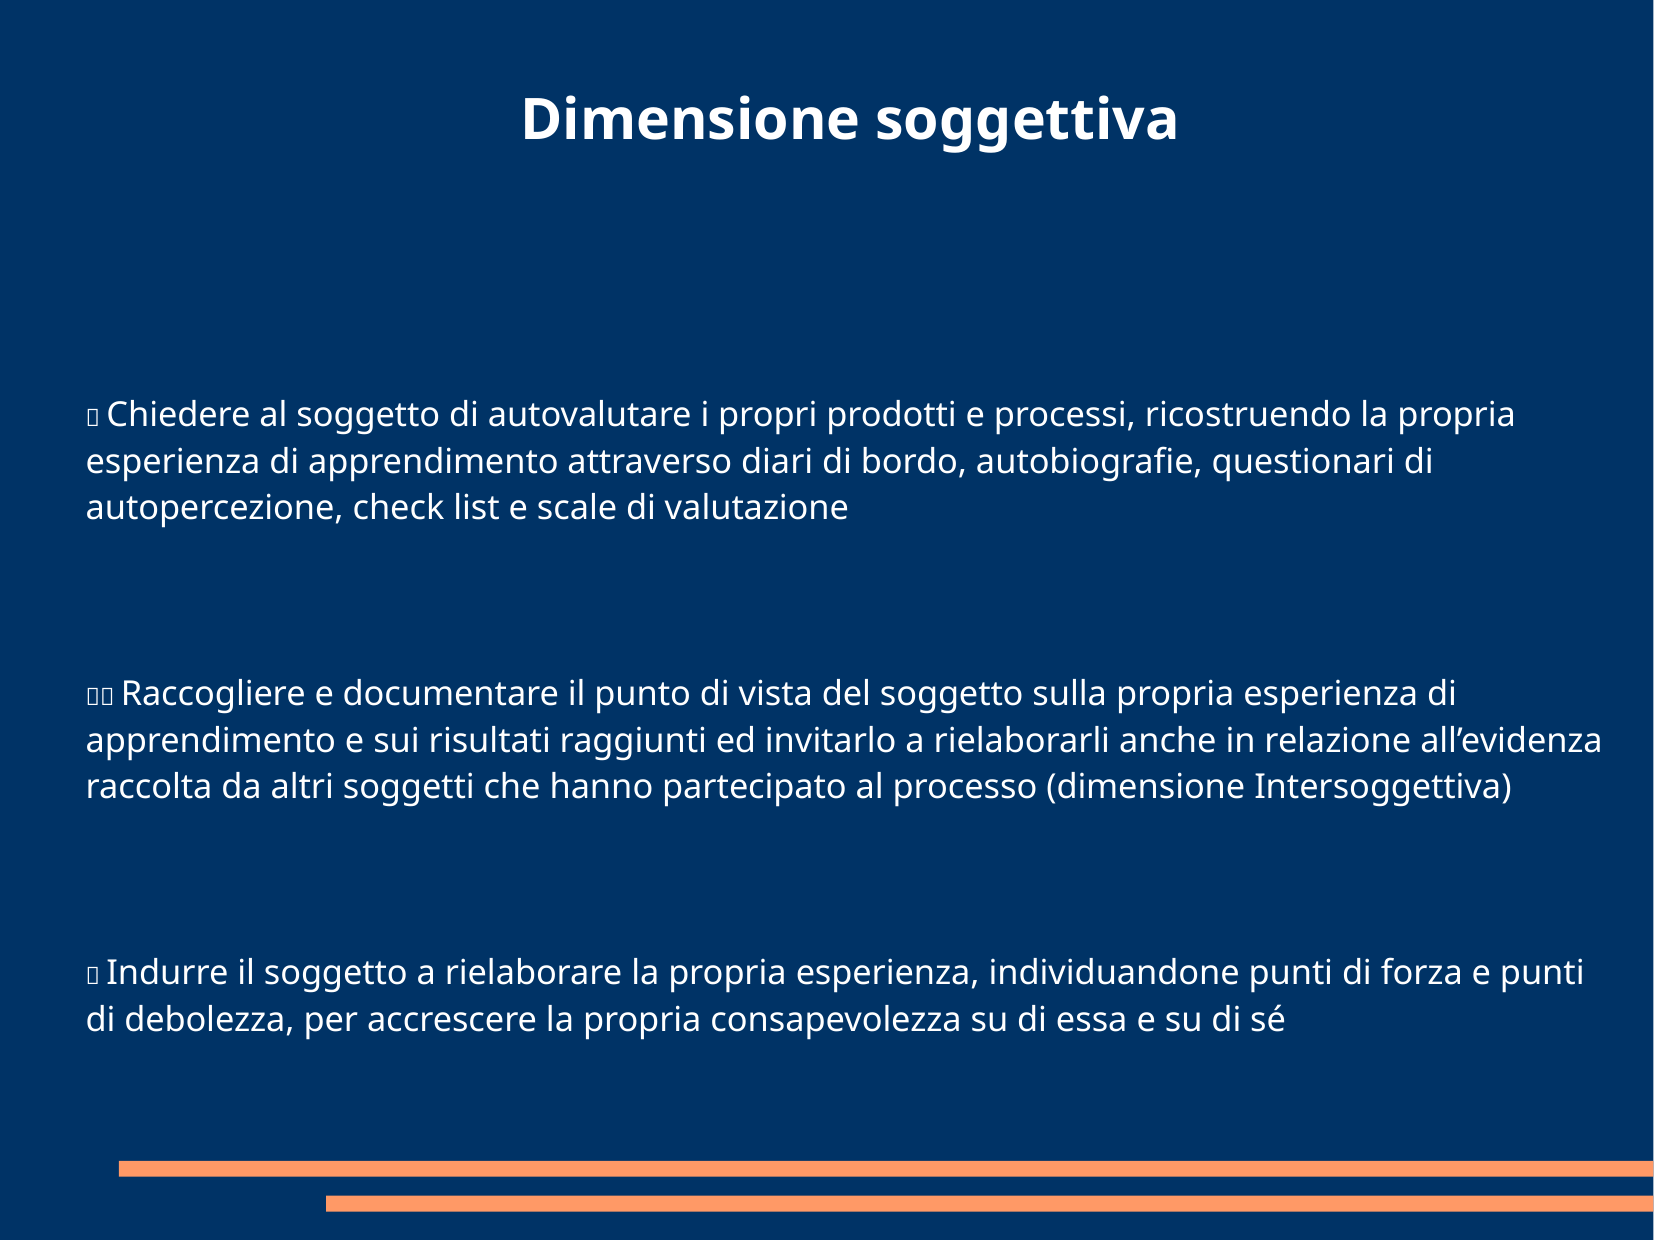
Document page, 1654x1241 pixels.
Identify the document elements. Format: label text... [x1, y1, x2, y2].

text_box Dimensione soggettiva 􀂄 Chiedere al soggetto di autovalutare i propri prodotti e processi, ricostruendo la propria esperienza di apprendimento attraverso diari di bordo, autobiografie, questionari di autopercezione, check list e scale di valutazione 􀂄􀂄 Raccogliere e documentare il punto di vista del soggetto sulla propria esperienza di apprendimento e sui risultati raggiunti ed invitarlo a rielaborarli anche in relazione all’evidenza raccolta da altri soggetti che hanno partecipato al processo (dimensione Intersoggettiva) 􀂄 Indurre il soggetto a rielaborare la propria esperienza, individuandone punti di forza e punti di debolezza, per accrescere la propria consapevolezza su di essa e su di sé [70, 70, 1630, 1212]
